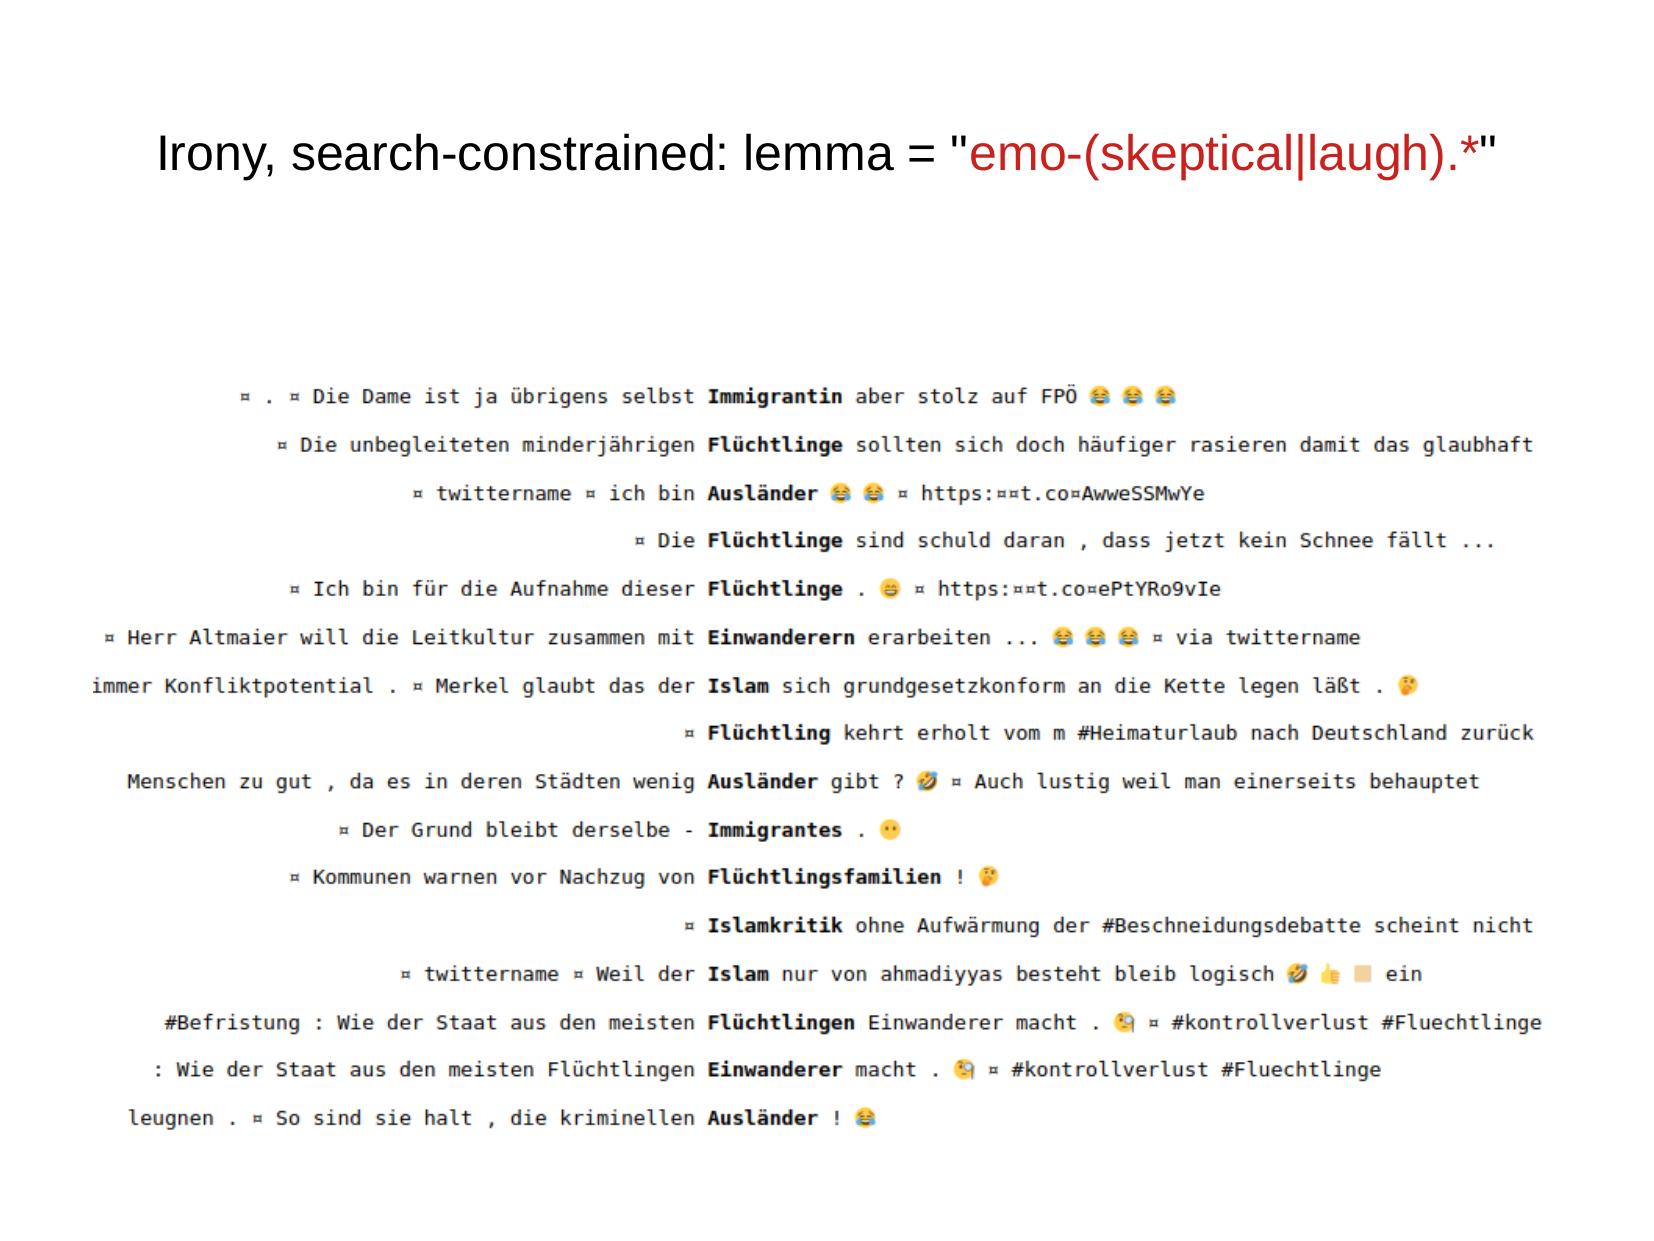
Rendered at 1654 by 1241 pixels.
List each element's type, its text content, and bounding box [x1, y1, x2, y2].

title Irony, search-constrained: lemma = "emo-(skeptical|laugh).*" [82, 49, 1571, 257]
picture [93, 380, 1564, 1144]
